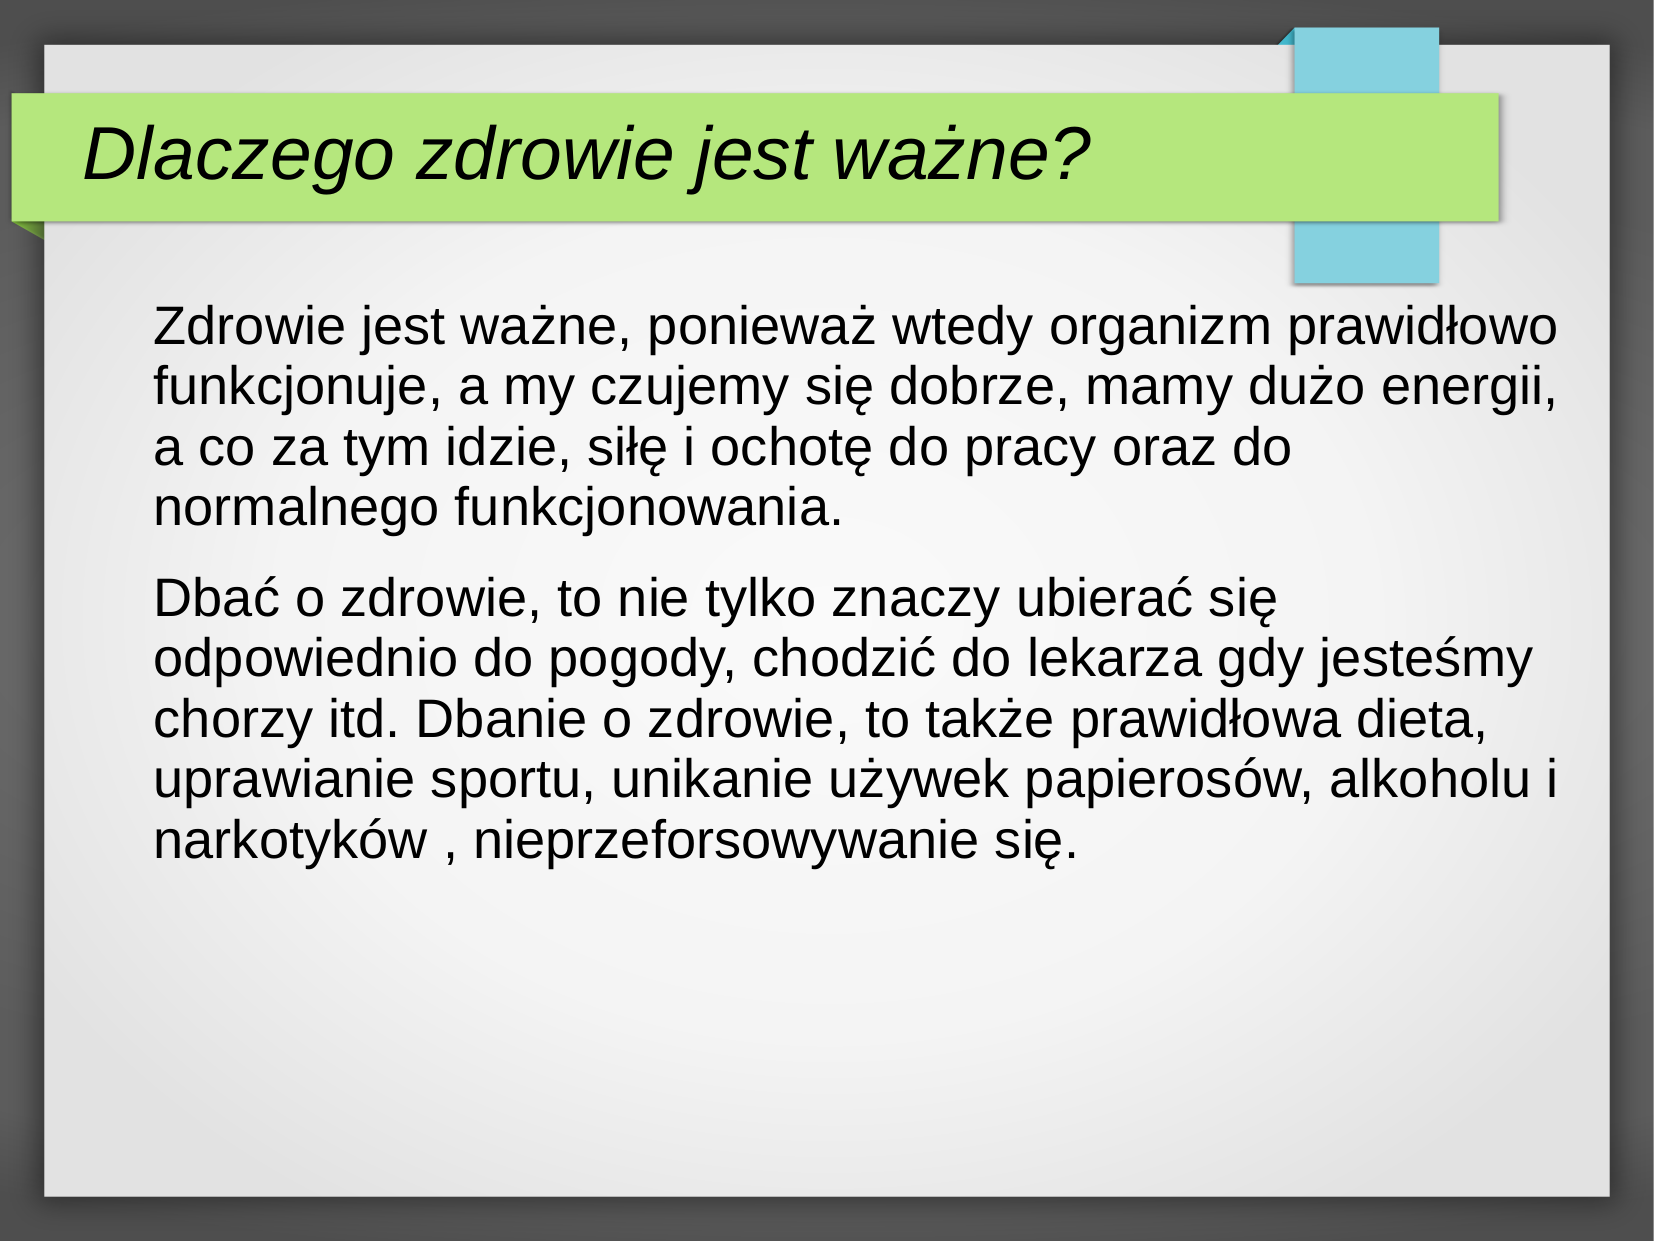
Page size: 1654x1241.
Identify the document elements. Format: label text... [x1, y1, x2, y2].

list Zdrowie jest ważne, ponieważ wtedy organizm prawidłowo funkcjonuje, a my czujemy się dobrze, mamy dużo energii, a co za tym idzie, siłę i ochotę do pracy oraz do normalnego funkcjonowania. Dbać o zdrowie, to nie tylko znaczy ubierać się odpowiednio do pogody, chodzić do lekarza gdy jesteśmy chorzy itd. Dbanie o zdrowie, to także prawidłowa dieta, uprawianie sportu, unikanie używek papierosów, alkoholu i narkotyków , nieprzeforsowywanie się. [82, 295, 1571, 1015]
picture [0, 0, 1654, 1241]
title Dlaczego zdrowie jest ważne? [82, 94, 1264, 213]
